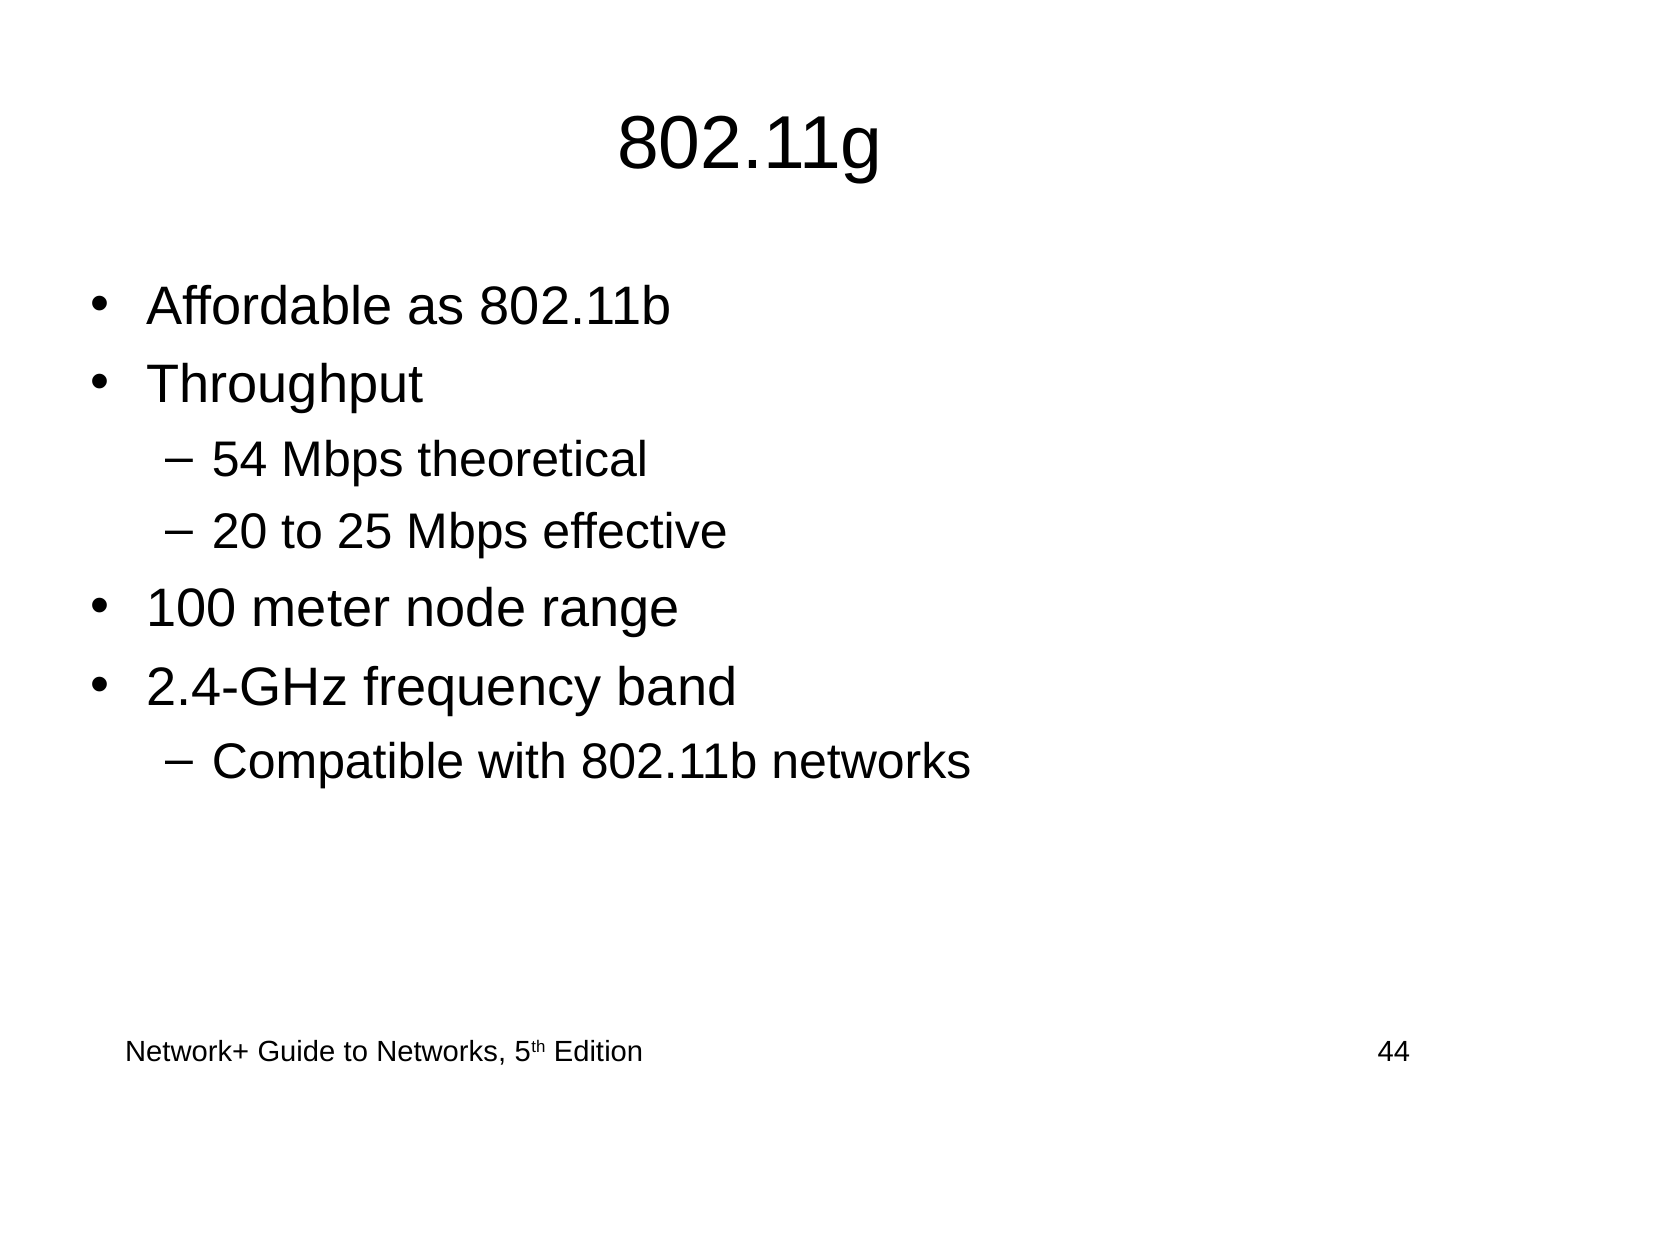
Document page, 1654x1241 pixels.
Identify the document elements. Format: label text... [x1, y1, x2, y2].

list Affordable as 802.11b Throughput 54 Mbps theoretical 20 to 25 Mbps effective 100 meter node range 2.4-GHz frequency band Compatible with 802.11b networks [75, 262, 1426, 1005]
text_box Network+ Guide to Networks, 5th Edition [75, 1024, 988, 1103]
title 802.11g [75, 45, 1426, 233]
text_box <number> [1074, 1024, 1426, 1103]
